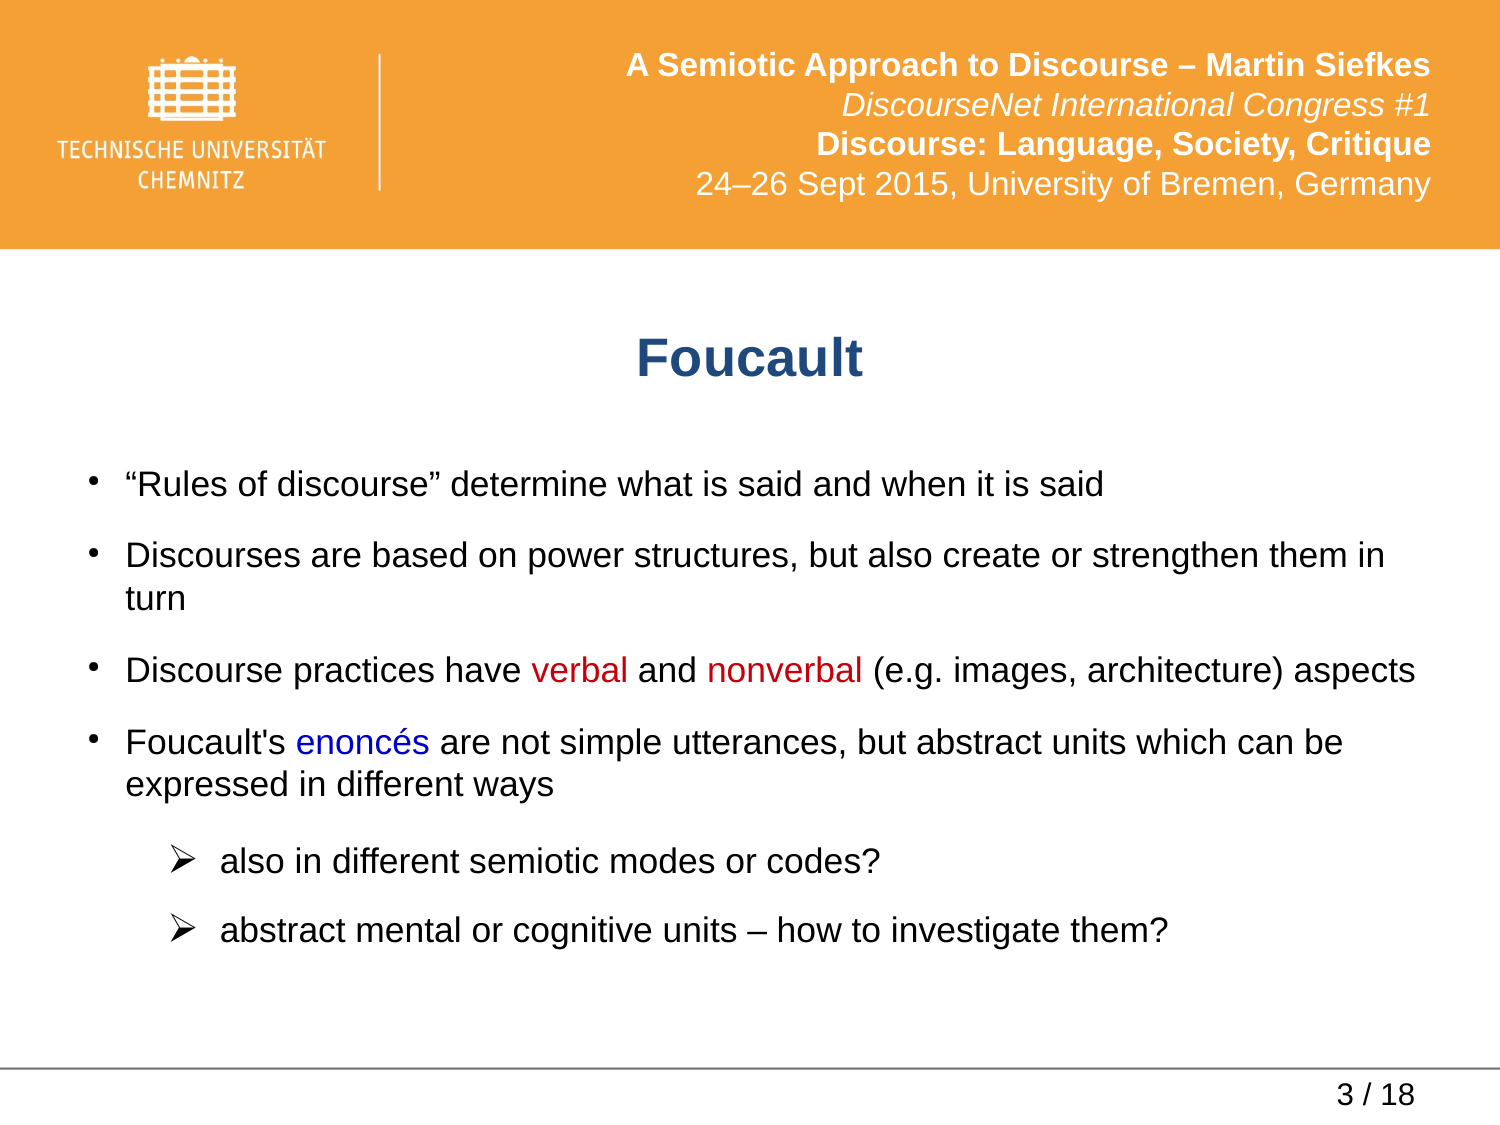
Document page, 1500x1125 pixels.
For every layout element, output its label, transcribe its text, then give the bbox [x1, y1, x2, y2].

list [419, 45, 774, 197]
text_box <Foliennummer> / 18 [1220, 1069, 1500, 1120]
text_box Foucault [59, 314, 1441, 449]
list “Rules of discourse” determine what is said and when it is said Discourses are based on power structures, but also create or strengthen them in turn Discourse practices have verbal and nonverbal (e.g. images, architecture) aspects Foucault's enoncés are not simple utterances, but abstract units which can be expressed in different ways  also in different semiotic modes or codes?  abstract mental or cognitive units – how to investigate them? [75, 460, 1426, 969]
picture [0, 0, 1500, 1125]
